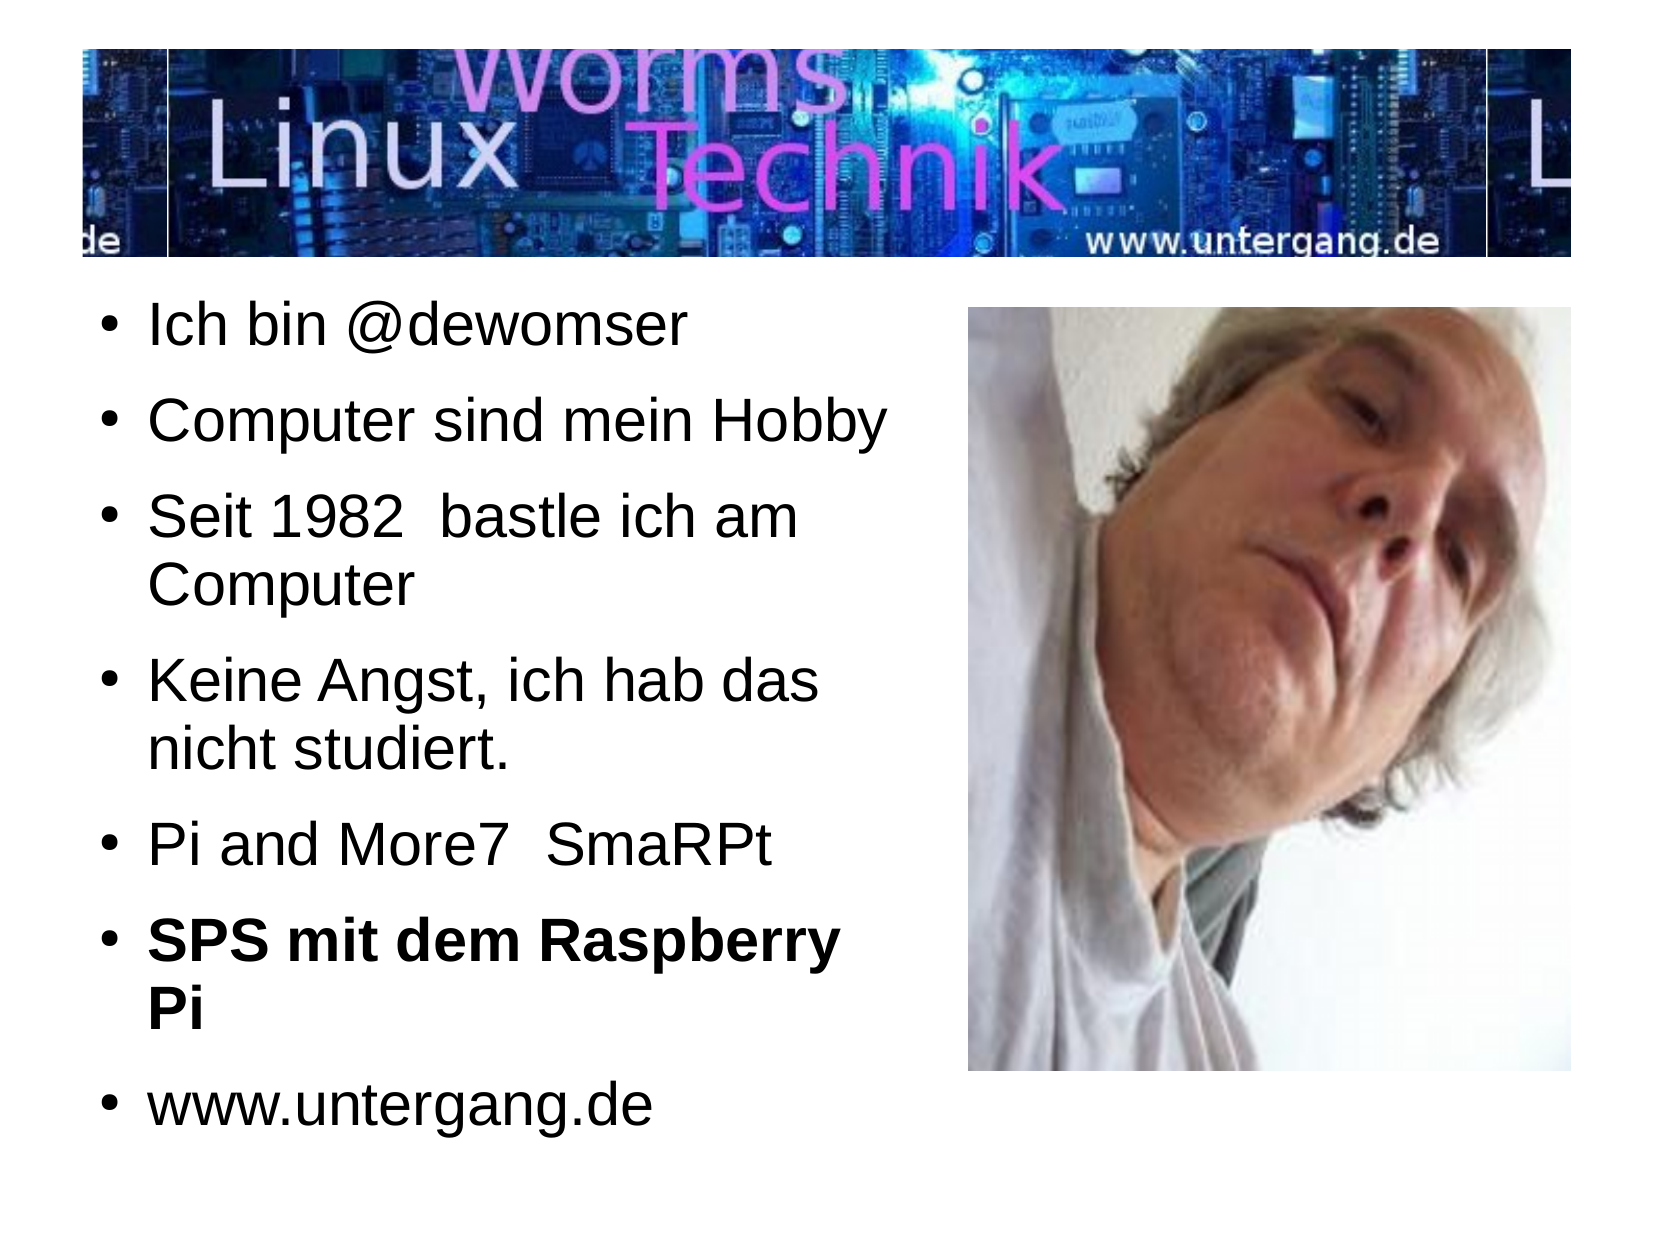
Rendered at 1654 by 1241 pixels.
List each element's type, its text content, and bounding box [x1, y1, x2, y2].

title [82, 49, 1571, 257]
picture [968, 307, 1571, 1071]
list Ich bin @dewomser Computer sind mein Hobby Seit 1982 bastle ich am Computer Keine Angst, ich hab das nicht studiert. Pi and More7 SmaRPt SPS mit dem Raspberry Pi www.untergang.de [82, 290, 910, 1146]
